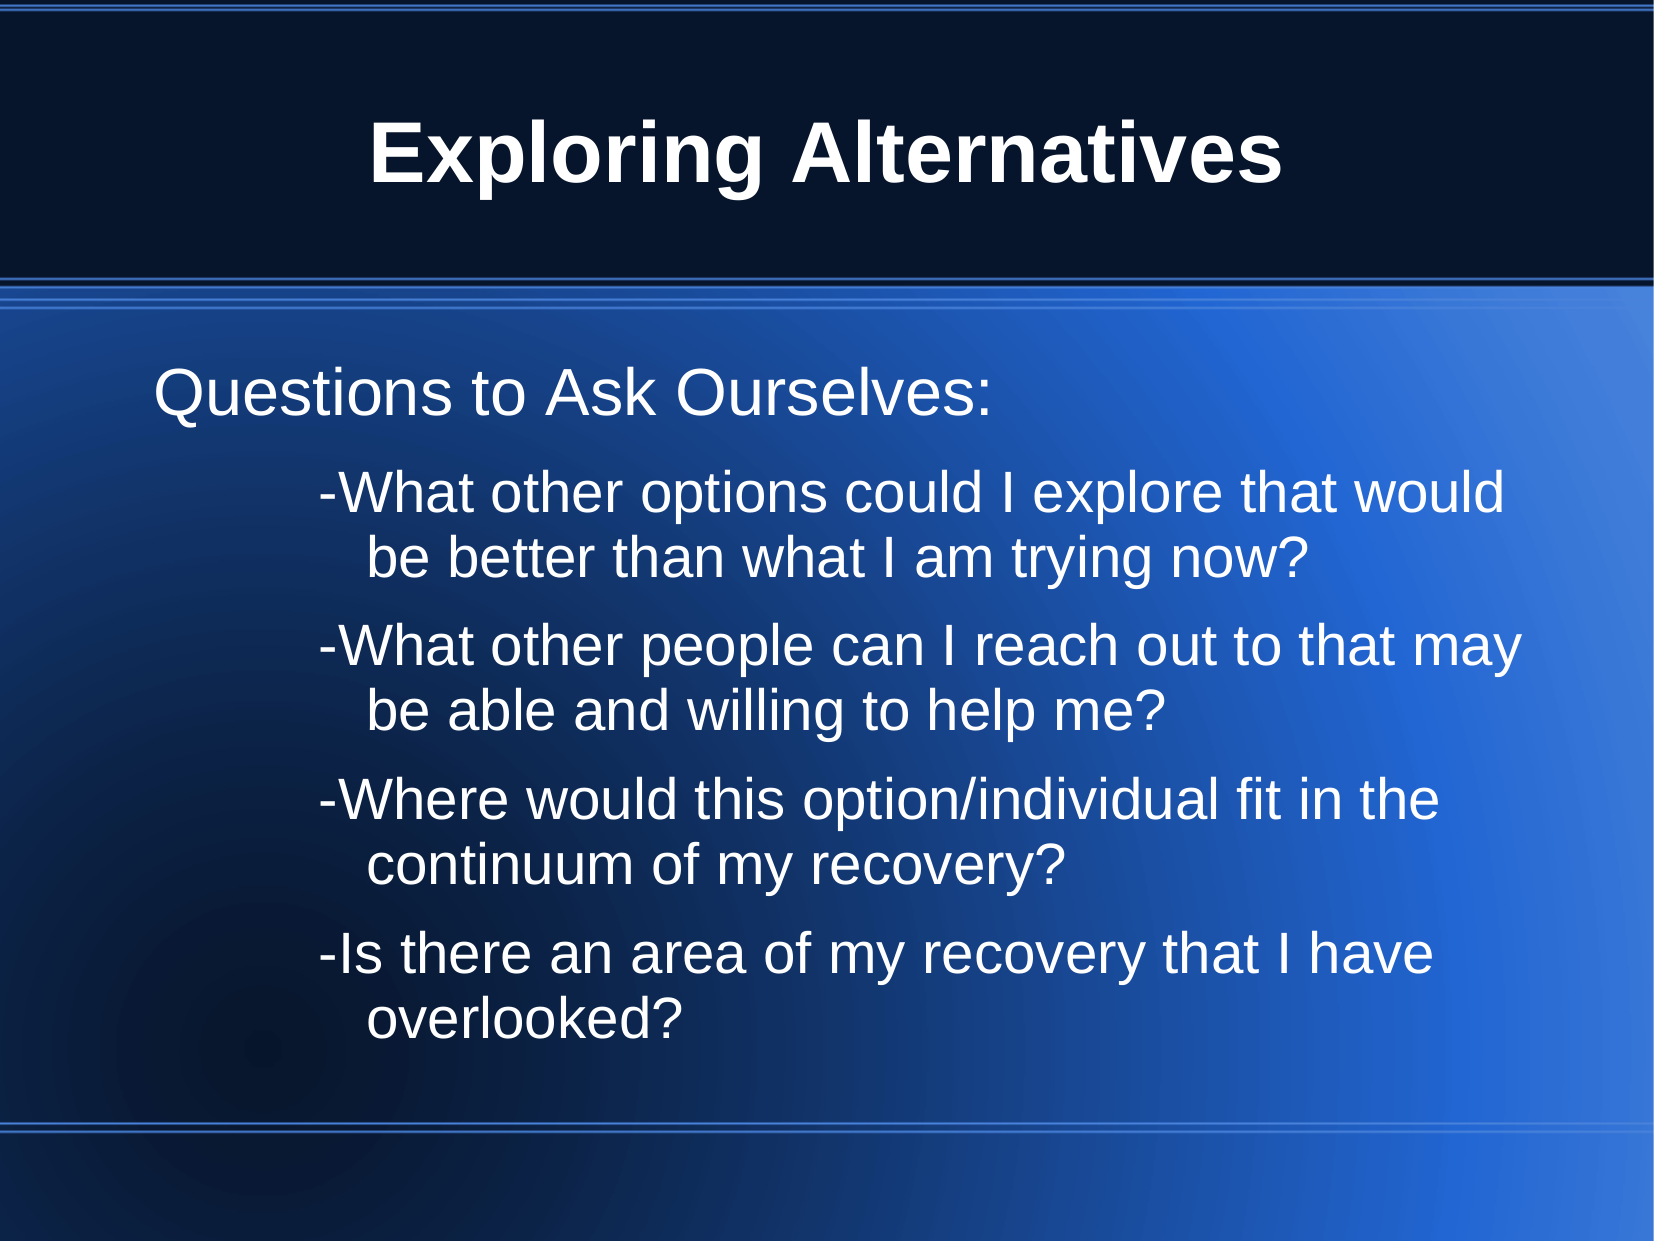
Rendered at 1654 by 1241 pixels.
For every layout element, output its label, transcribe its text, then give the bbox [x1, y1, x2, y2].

title Exploring Alternatives [82, 49, 1571, 257]
picture [0, 0, 1654, 1241]
list Questions to Ask Ourselves: -What other options could I explore that would be better than what I am trying now? -What other people can I reach out to that may be able and willing to help me? -Where would this option/individual fit in the continuum of my recovery? -Is there an area of my recovery that I have overlooked? [82, 355, 1571, 1236]
